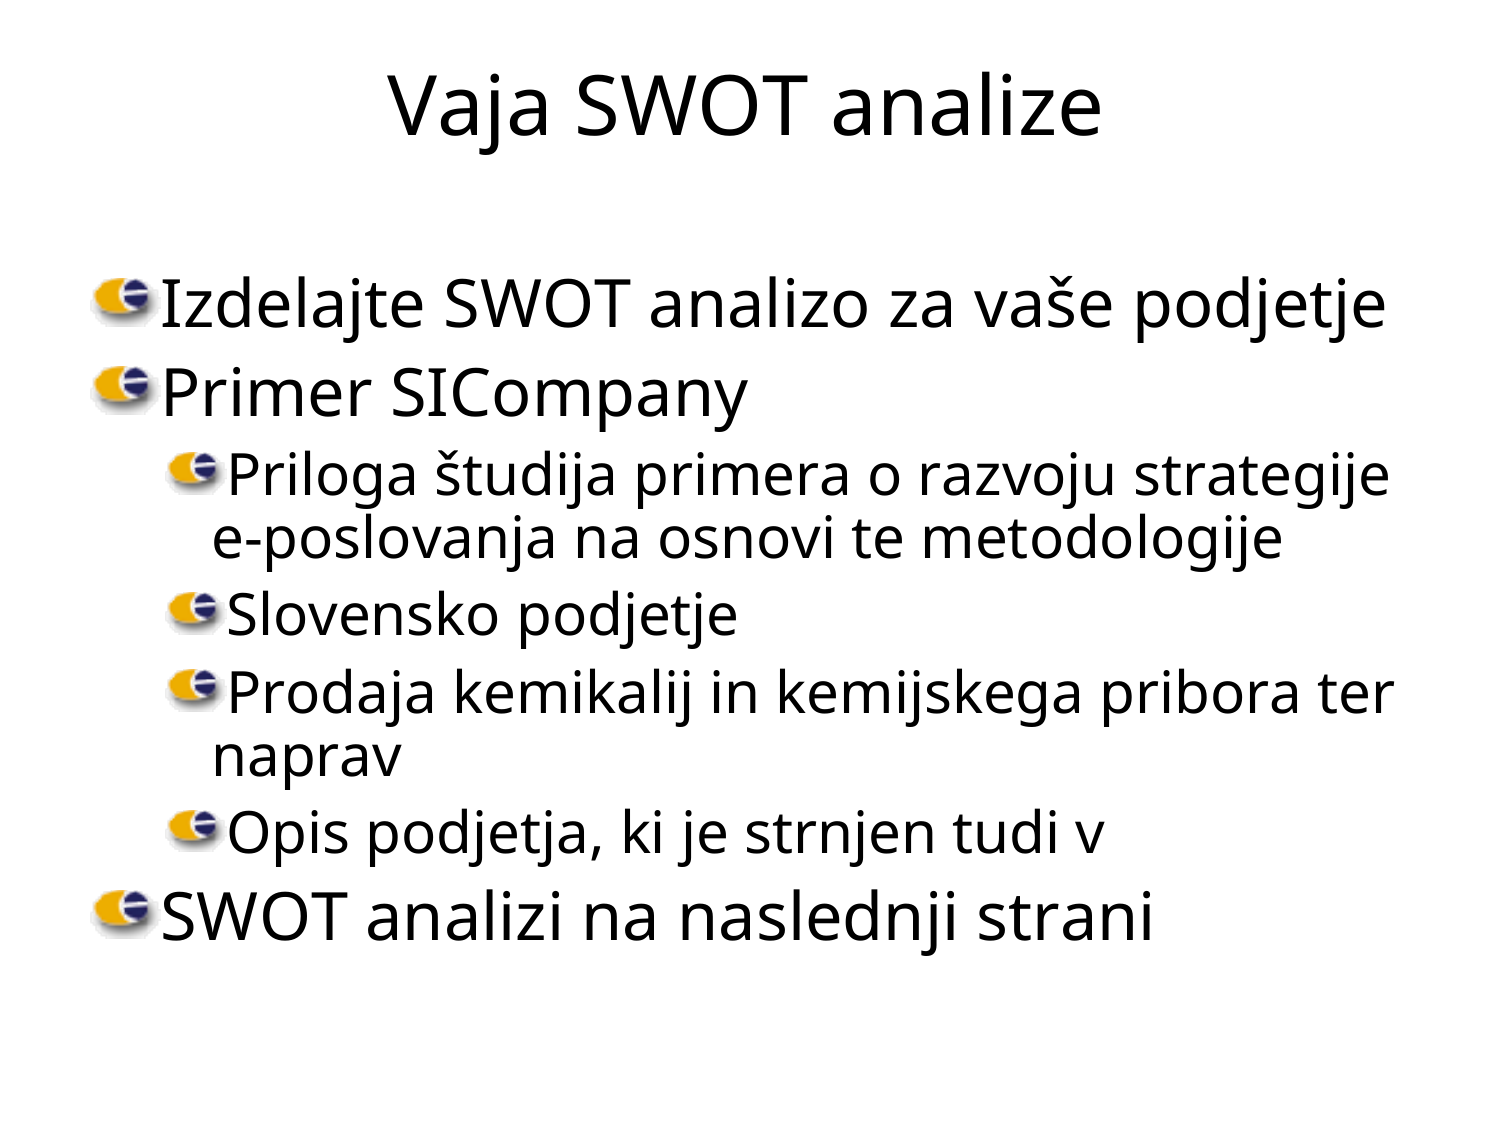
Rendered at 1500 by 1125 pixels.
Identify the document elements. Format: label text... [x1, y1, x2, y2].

list Izdelajte SWOT analizo za vaše podjetje Primer SICompany Priloga študija primera o razvoju strategije e-poslovanja na osnovi te metodologije Slovensko podjetje Prodaja kemikalij in kemijskega pribora ter naprav Opis podjetja, ki je strnjen tudi v SWOT analizi na naslednji strani [74, 262, 1417, 994]
title Vaja SWOT analize [35, 44, 1458, 160]
